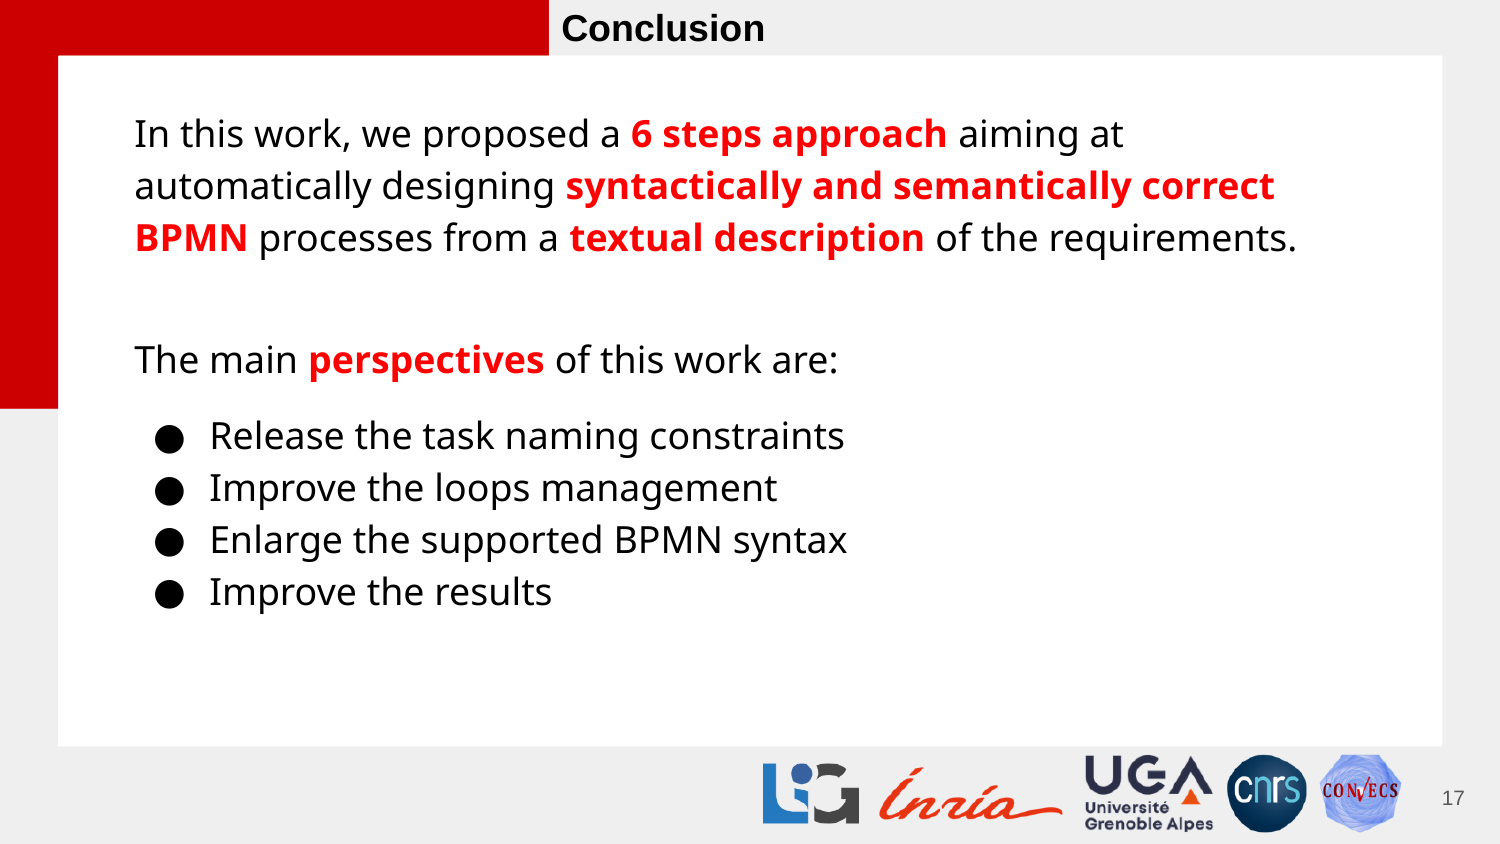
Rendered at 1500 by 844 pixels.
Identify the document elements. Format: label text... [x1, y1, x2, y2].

text_box In this work, we proposed a 6 steps approach aiming at automatically designing syntactically and semantically correct BPMN processes from a textual description of the requirements. The main perspectives of this work are: Release the task naming constraints Improve the loops management Enlarge the supported BPMN syntax Improve the results [119, 88, 1381, 744]
text_box Conclusion [546, 0, 1441, 55]
slide_number <number> [1389, 764, 1480, 830]
picture [0, 0, 1500, 844]
